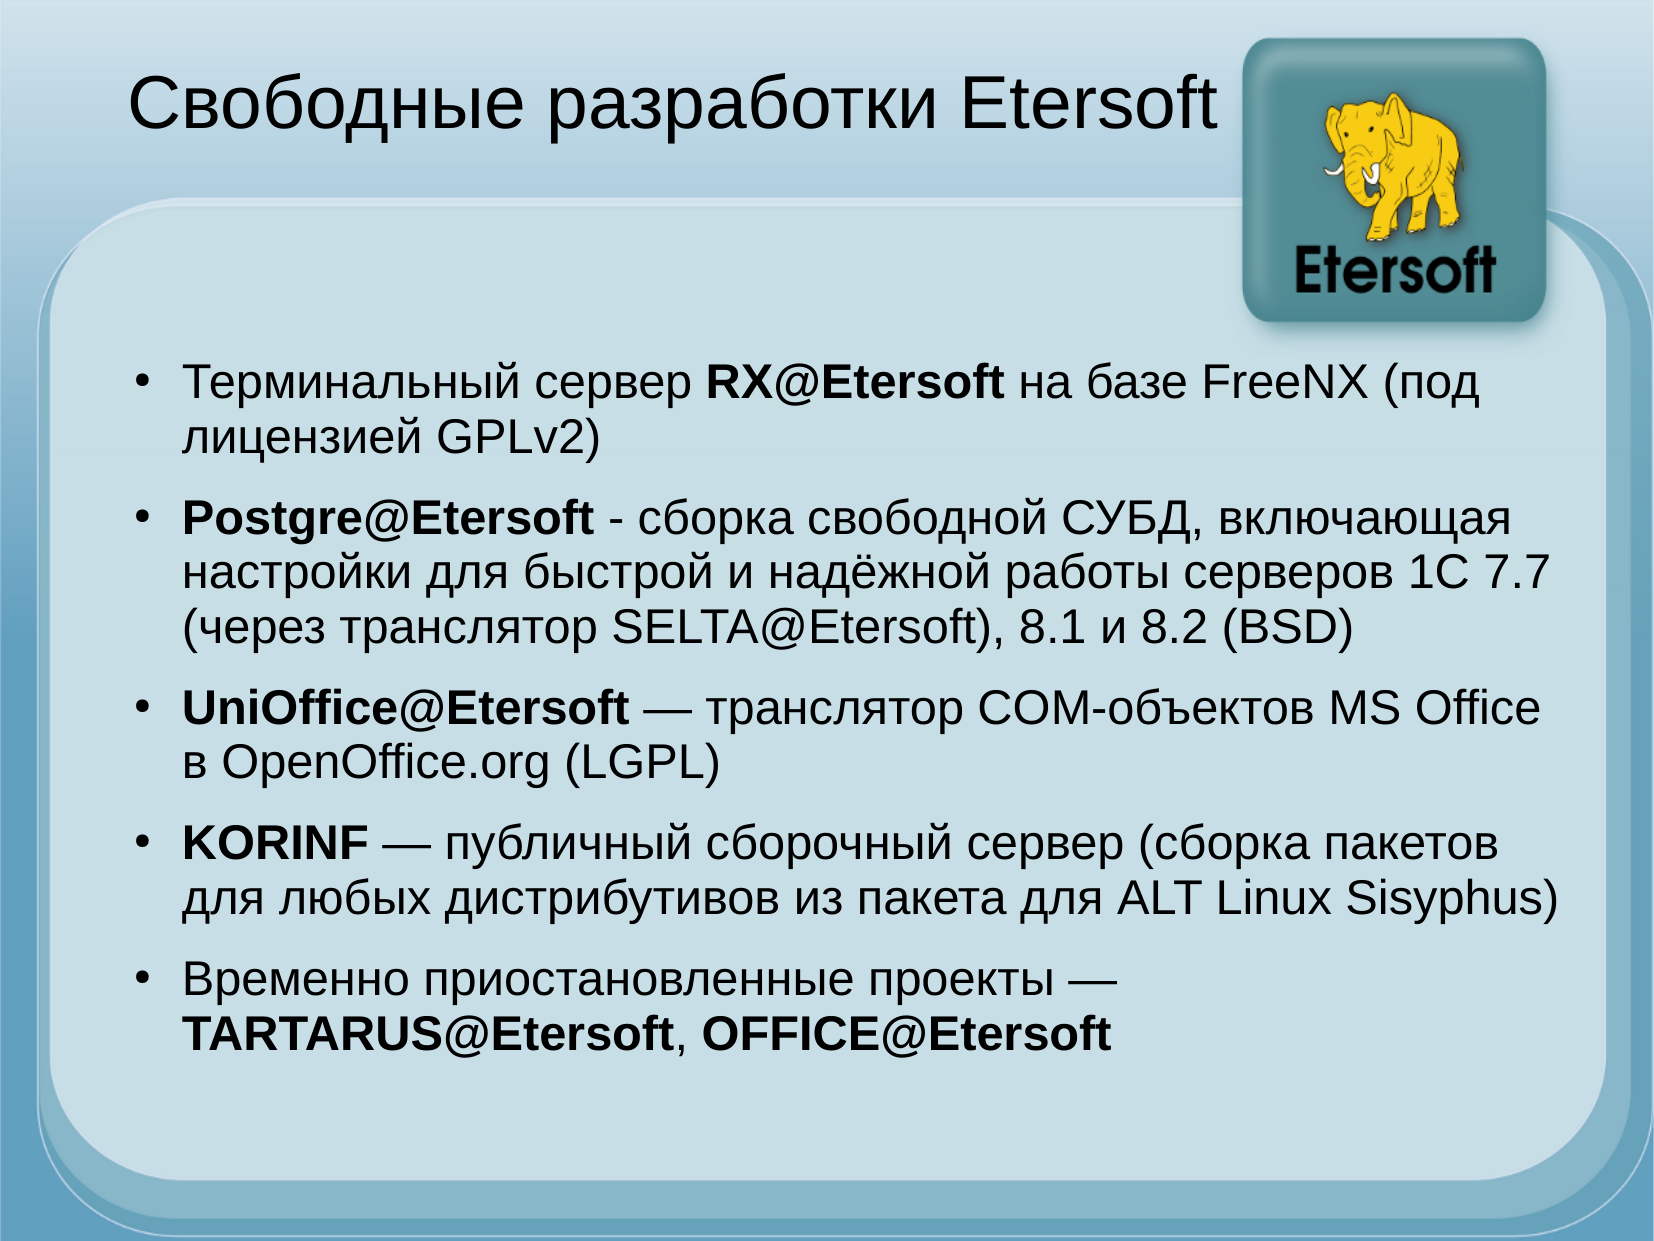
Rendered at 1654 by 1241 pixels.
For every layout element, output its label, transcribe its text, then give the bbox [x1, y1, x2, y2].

title Свободные разработки Etersoft [0, 29, 1418, 237]
picture [0, 0, 1654, 1241]
list Терминальный сервер RX@Etersoft на базе FreeNX (под лицензией GPLv2) Postgre@Etersoft - сборка свободной СУБД, включающая настройки для быстрой и надёжной работы серверов 1С 7.7 (через транслятор SELTA@Etersoft), 8.1 и 8.2 (BSD) UniOffice@Etersoft — транслятор COM-объектов MS Office в OpenOffice.org (LGPL) KORINF — публичный сборочный сервер (сборка пакетов для любых дистрибутивов из пакета для ALT Linux Sisyphus) Временно приостановленные проекты — TARTARUS@Etersoft, OFFICE@Etersoft [118, 354, 1565, 1123]
